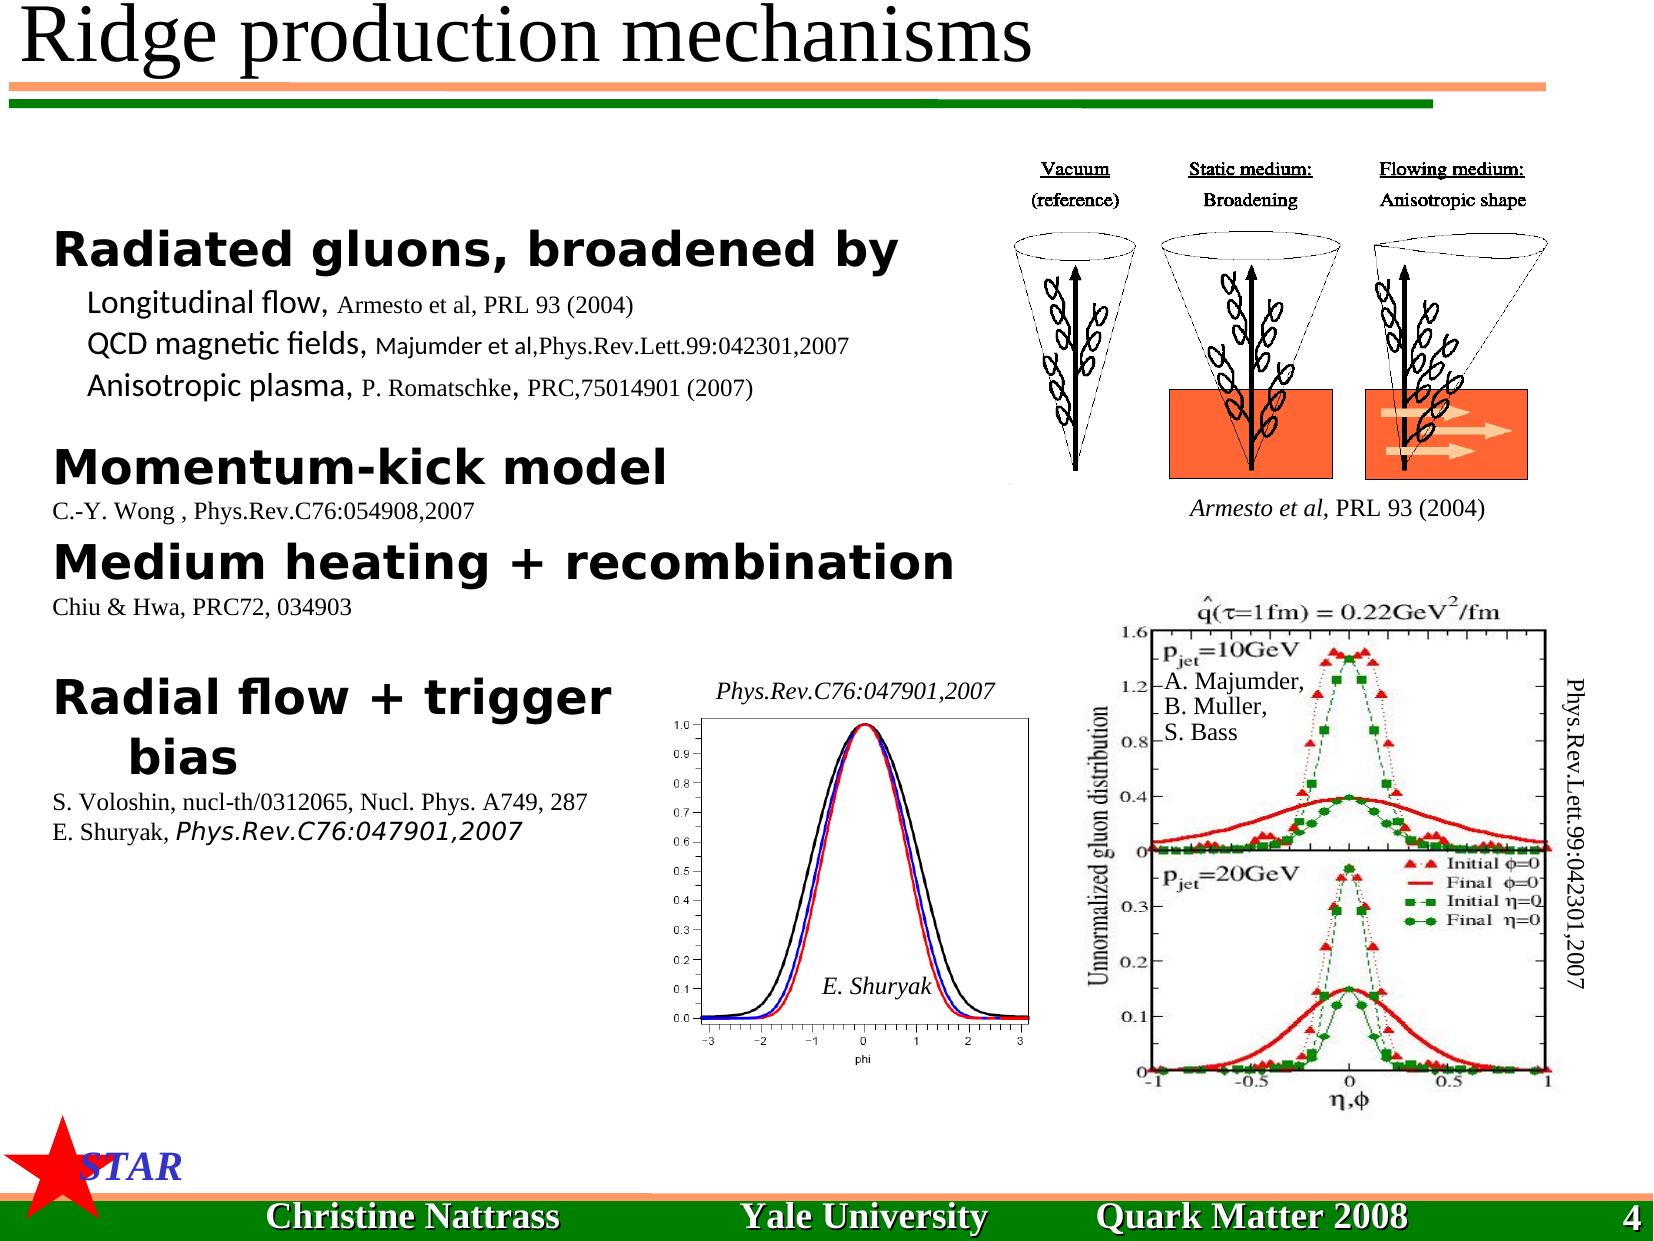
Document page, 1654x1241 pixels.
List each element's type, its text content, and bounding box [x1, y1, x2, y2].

picture [1009, 156, 1552, 485]
text_box Armesto et al, PRL 93 (2004) [1131, 483, 1552, 531]
text_box E. Shuryak [807, 966, 947, 1008]
picture [651, 703, 1038, 1074]
text_box Ridge production mechanisms [19, 0, 1636, 109]
picture [1073, 592, 1598, 1117]
text_box A. Majumder, B. Muller, S. Bass [1149, 660, 1385, 754]
text_box Phys.Rev.C76:047901,2007 [701, 671, 1011, 713]
text_box Radiated gluons, broadened by Longitudinal flow, Armesto et al, PRL 93 (2004) QCD magnetic fields, Majumder et al,Phys.Rev.Lett.99:042301,2007 Anisotropic plasma, P. Romatschke, PRC,75014901 (2007) Momentum-kick model C.-Y. Wong , Phys.Rev.C76:054908,2007 Medium heating + recombination Chiu & Hwa, PRC72, 034903 Radial flow + trigger bias S. Voloshin, nucl-th/0312065, Nucl. Phys. A749, 287 E. Shuryak, Phys.Rev.C76:047901,2007 [37, 215, 1026, 855]
text_box Phys.Rev.Lett.99:042301,2007 [1554, 588, 1600, 1098]
